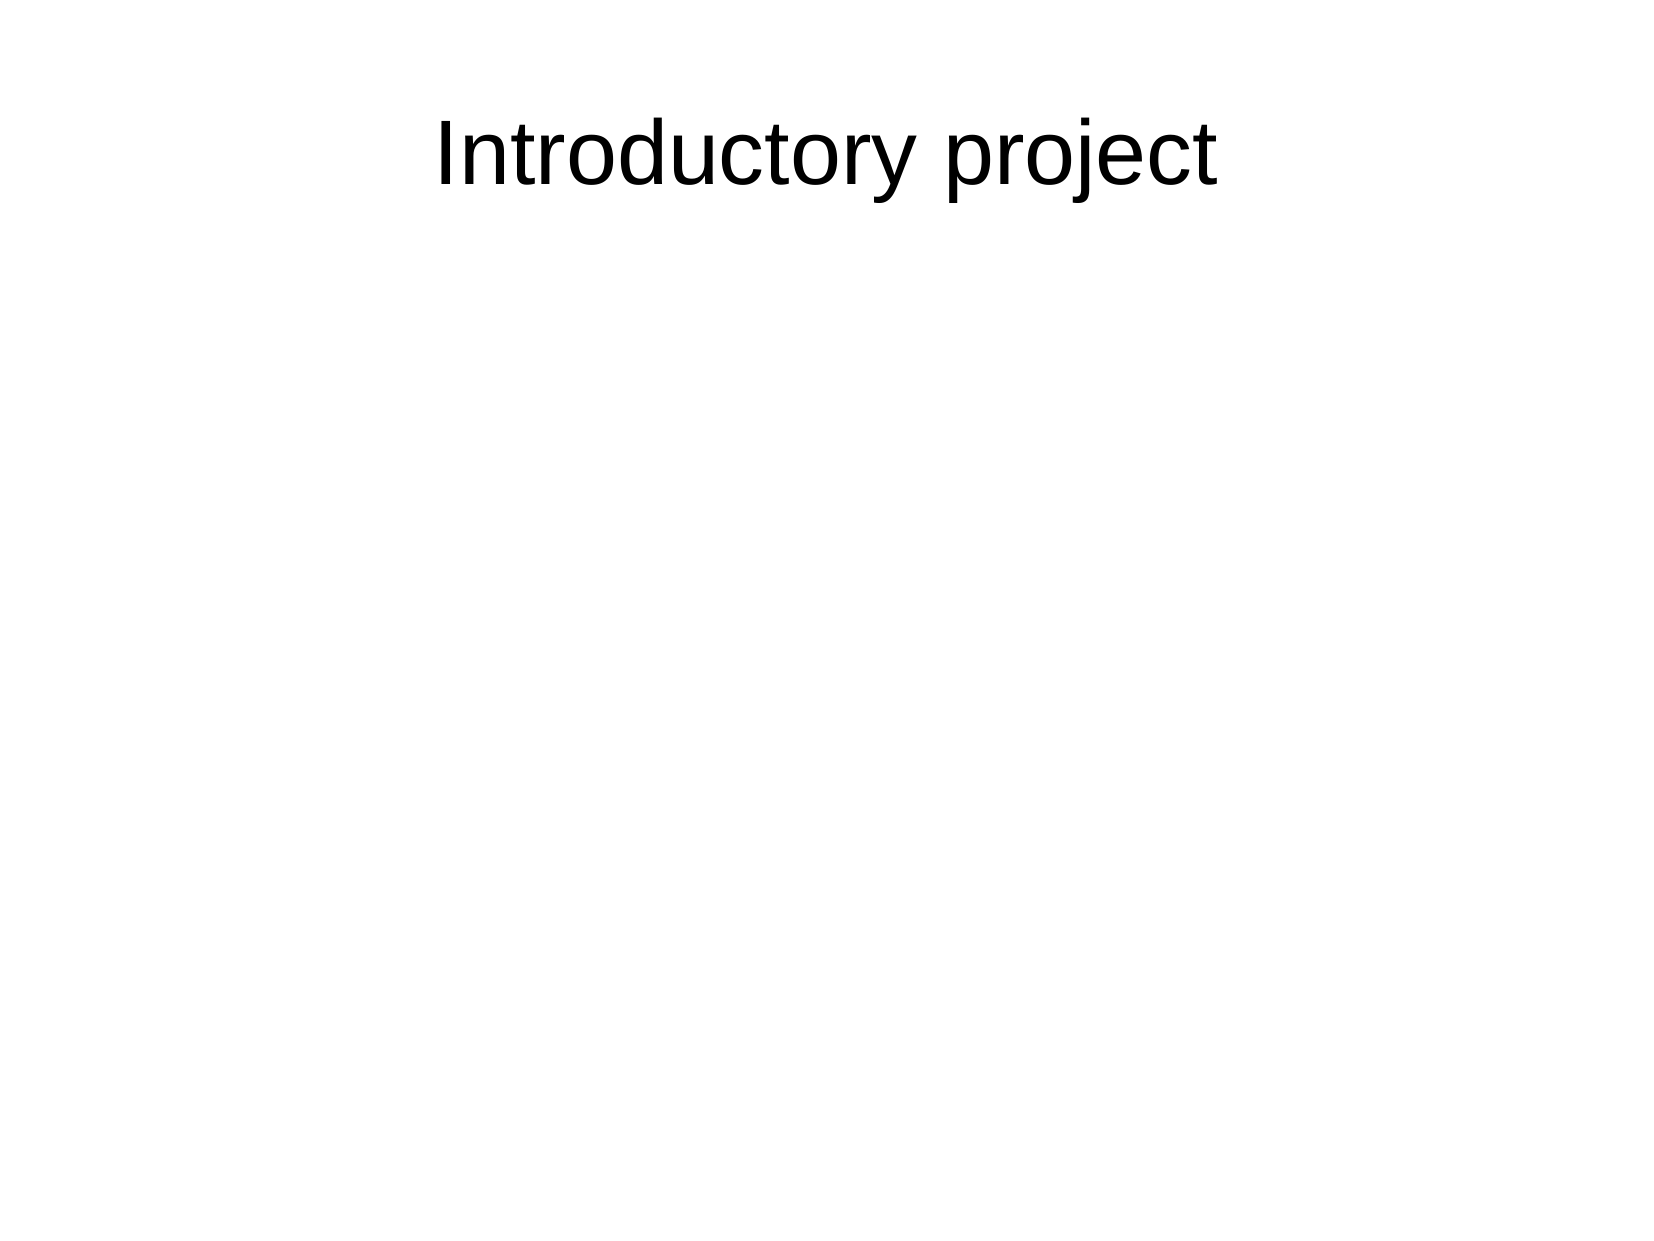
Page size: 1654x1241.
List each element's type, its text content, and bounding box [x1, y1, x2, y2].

title Introductory project [82, 49, 1571, 257]
